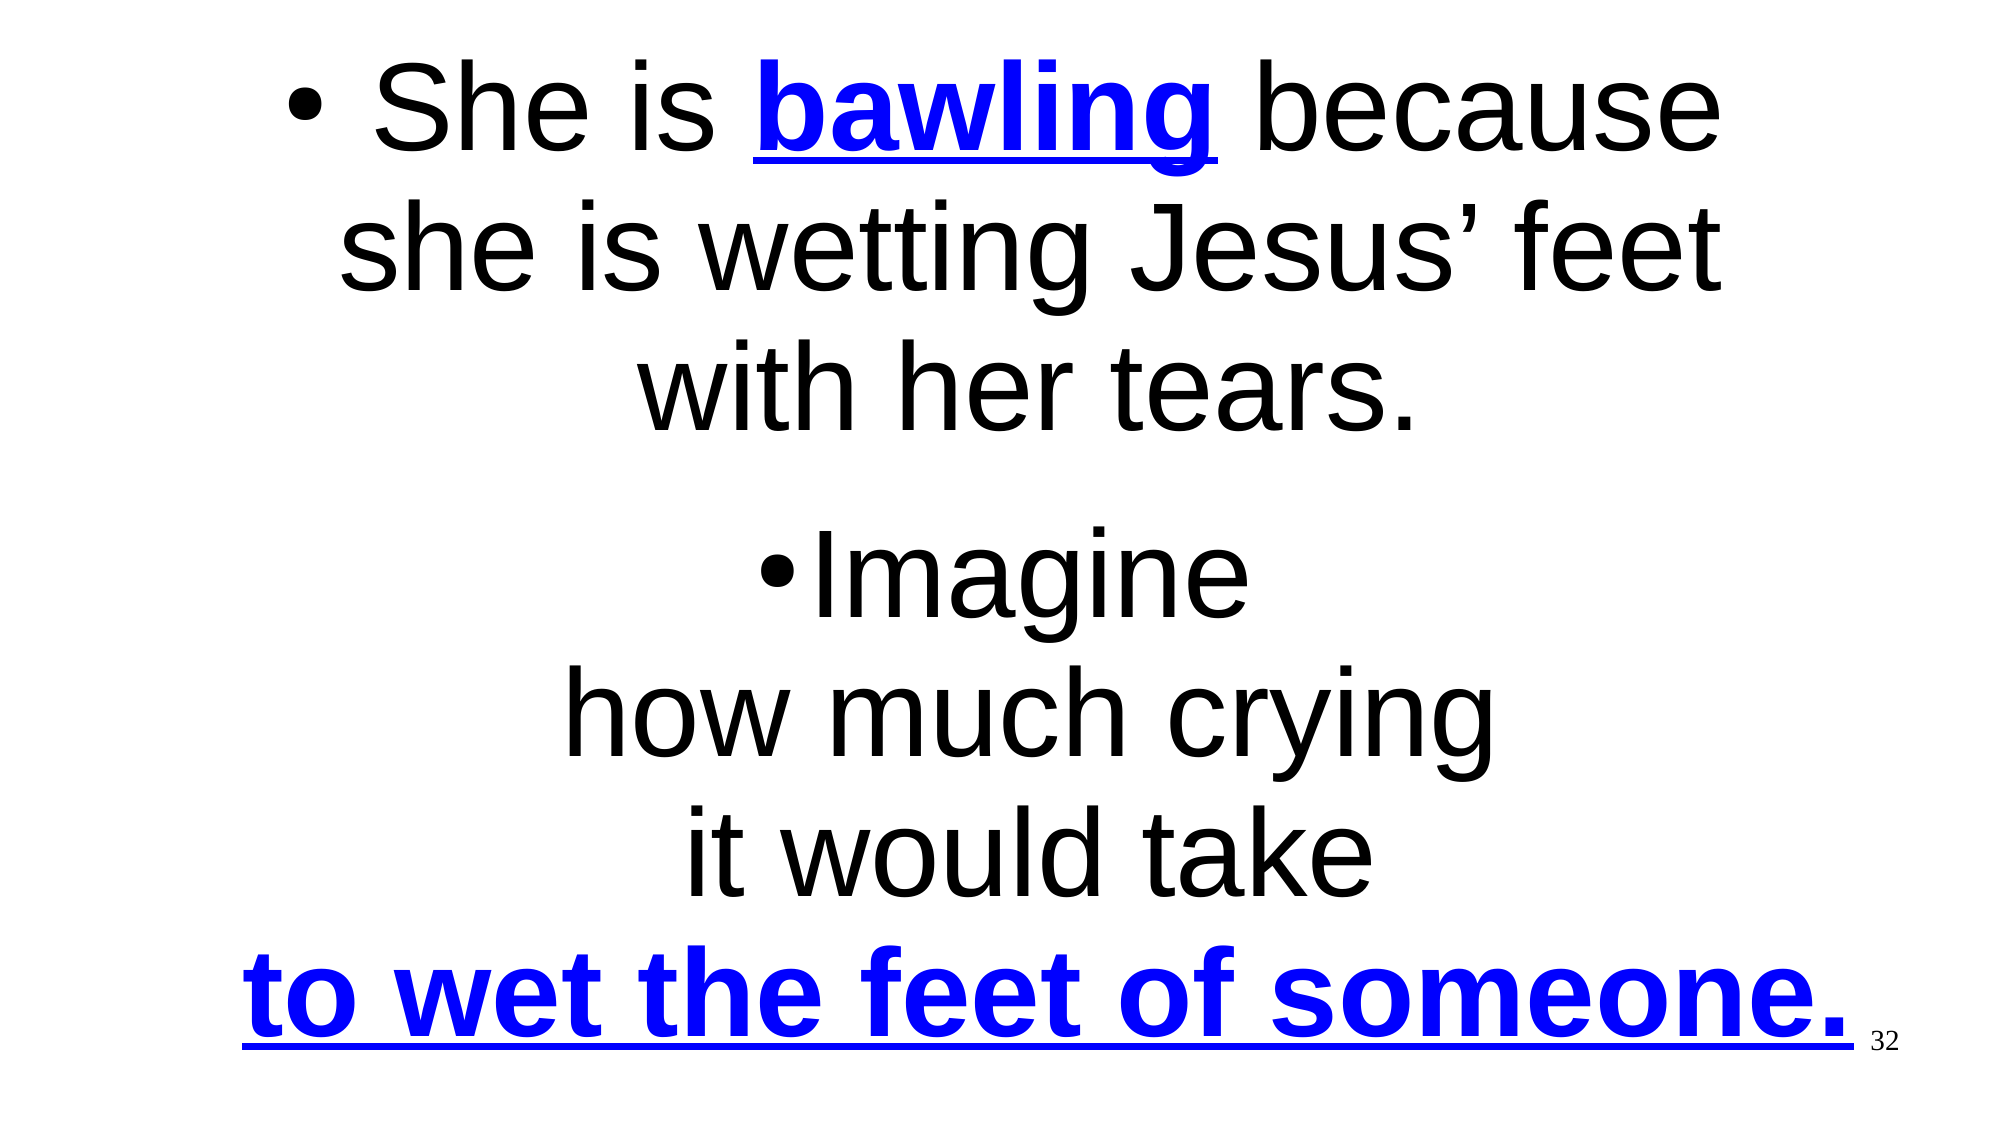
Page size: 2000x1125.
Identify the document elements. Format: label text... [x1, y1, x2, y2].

list She is bawling because she is wetting Jesus’ feet with her tears. Imagine how much crying it would take to wet the feet of someone. [37, 37, 1988, 1088]
